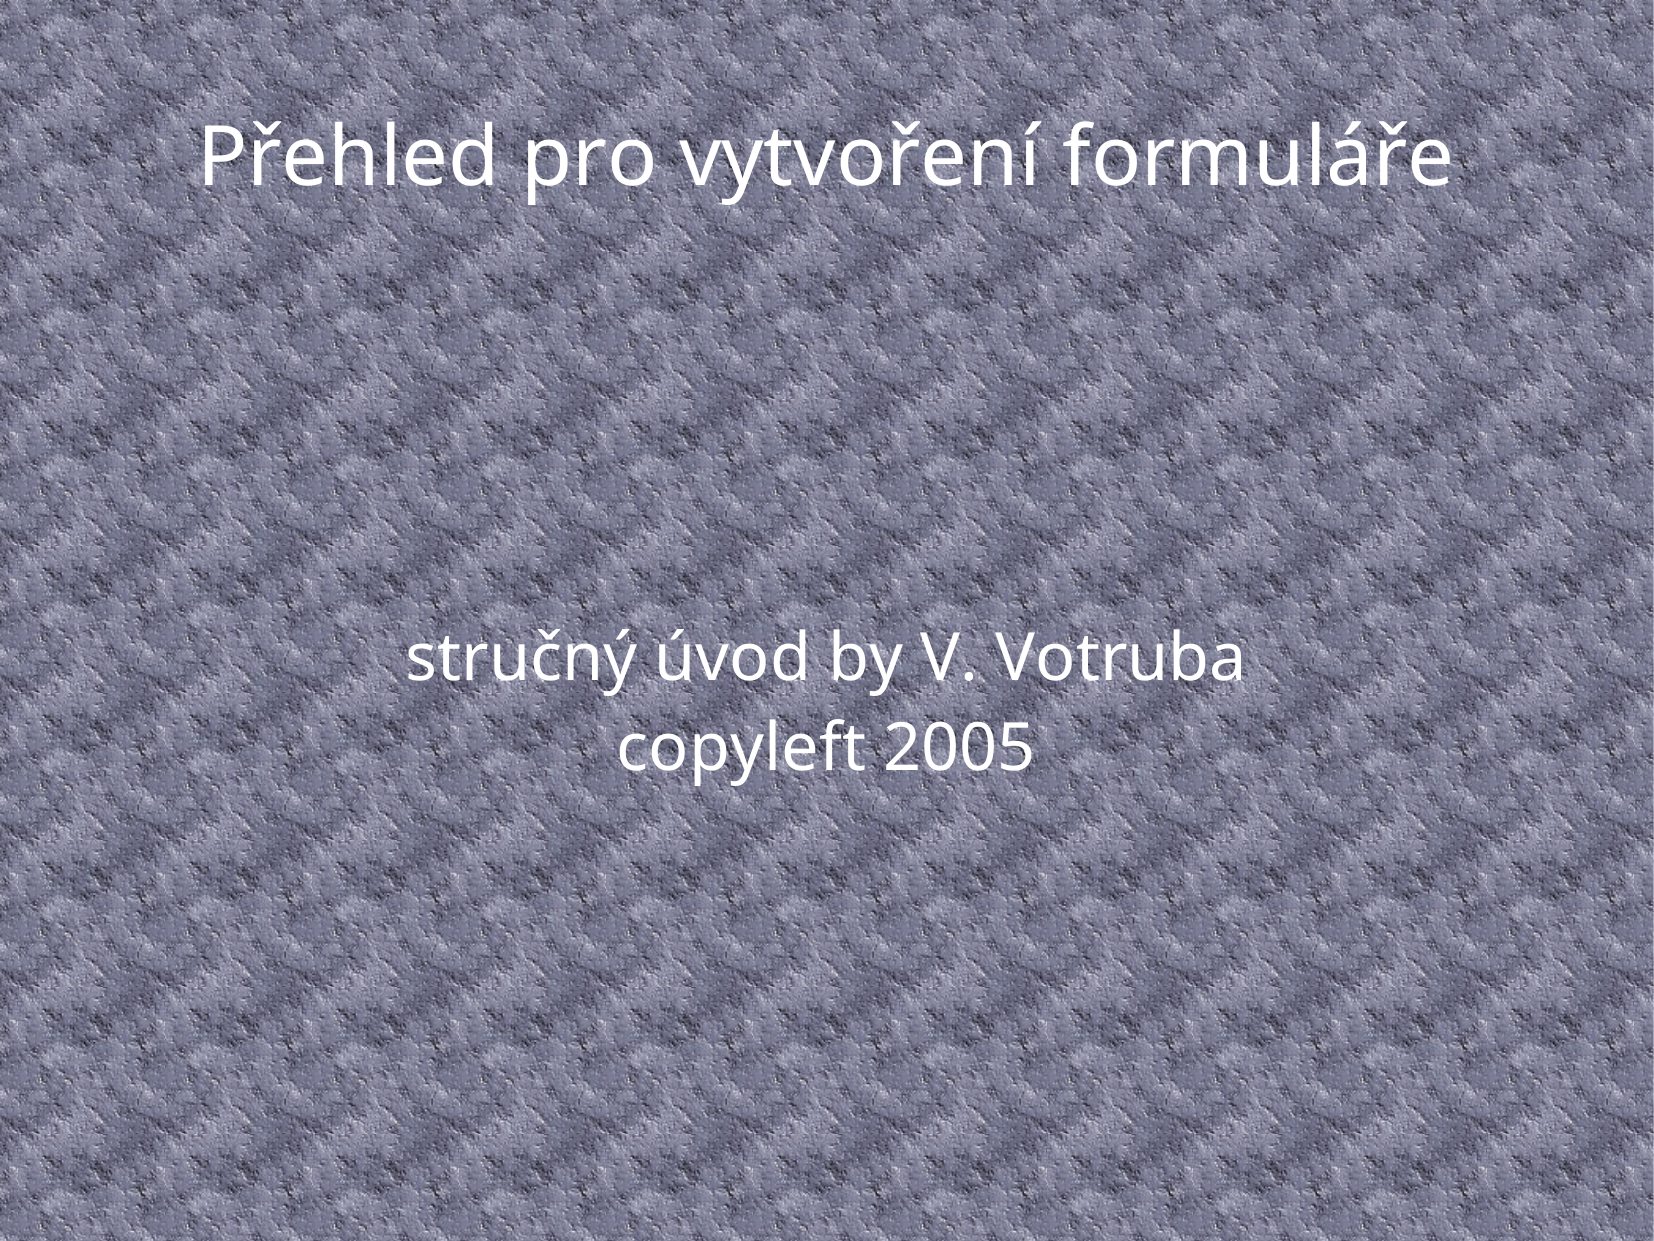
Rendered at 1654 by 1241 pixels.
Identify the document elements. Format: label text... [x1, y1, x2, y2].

picture [0, 0, 1654, 1241]
subtitle stručný úvod by V. Votruba copyleft 2005 [82, 290, 1571, 1109]
title Přehled pro vytvoření formuláře [82, 49, 1571, 257]
